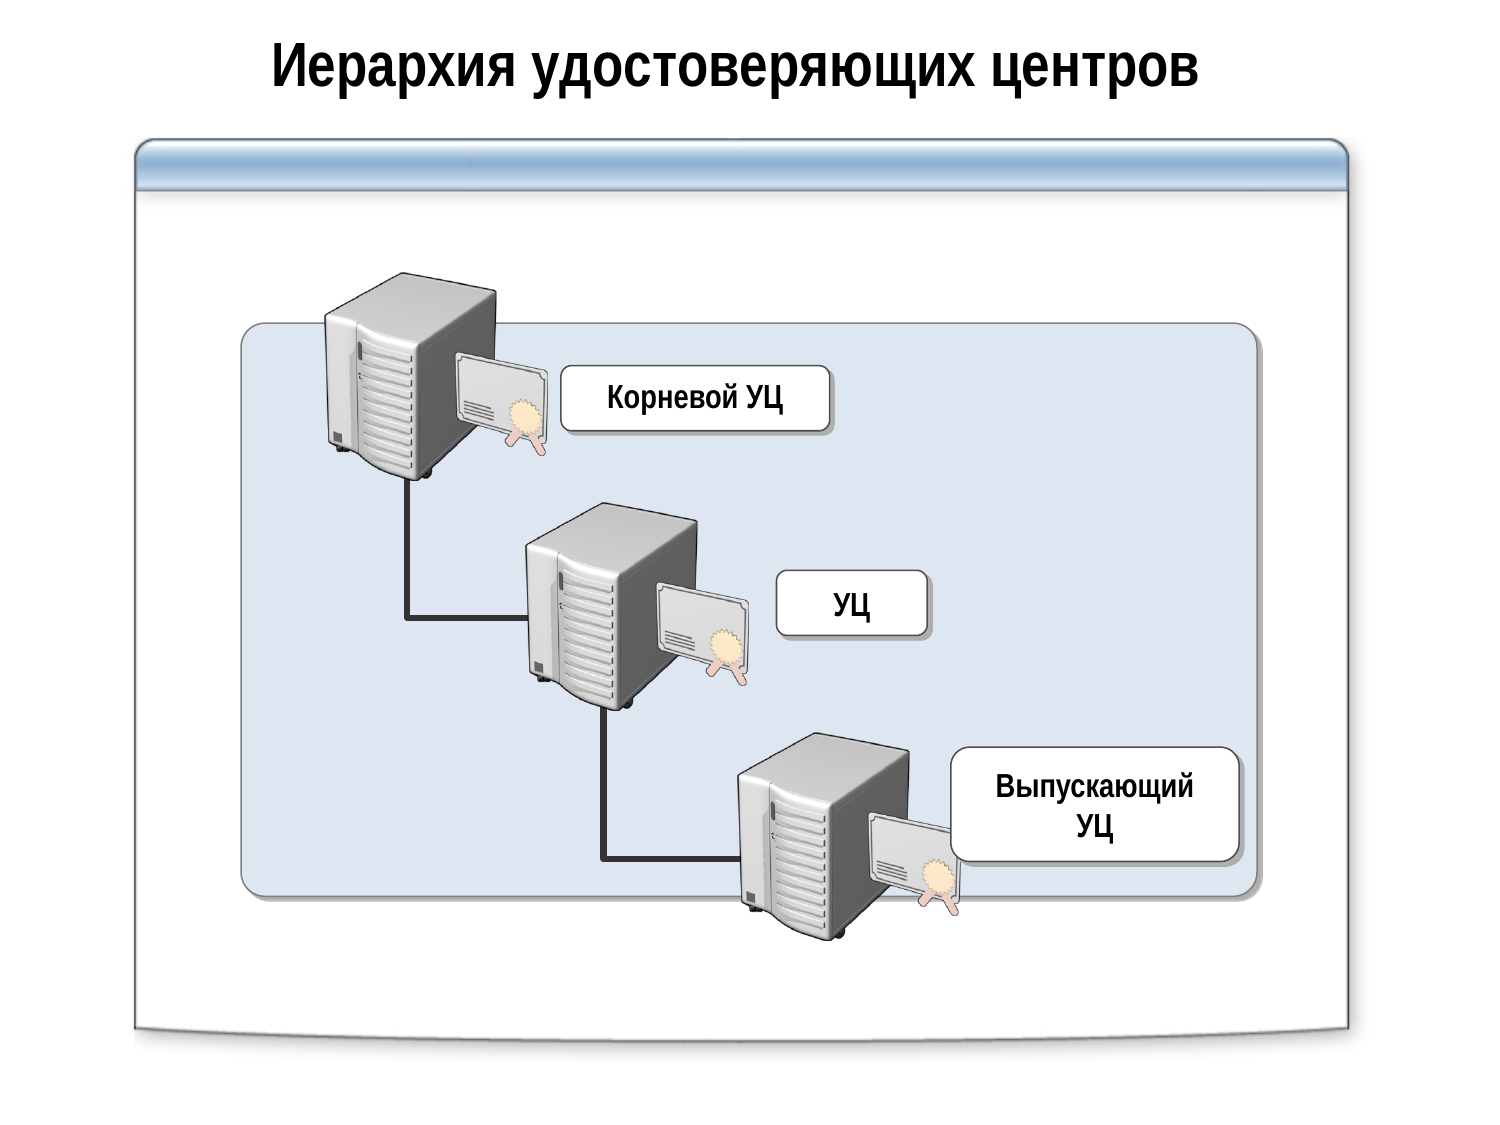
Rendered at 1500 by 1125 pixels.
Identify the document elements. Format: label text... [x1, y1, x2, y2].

title Иерархия удостоверяющих центров [137, 12, 1351, 126]
text_box Корневой УЦ [560, 365, 830, 431]
text_box [241, 323, 737, 897]
text_box Выпускающий УЦ [950, 747, 1240, 862]
picture [125, 137, 1376, 1075]
text_box УЦ [776, 570, 928, 636]
text_box [410, 323, 1258, 897]
